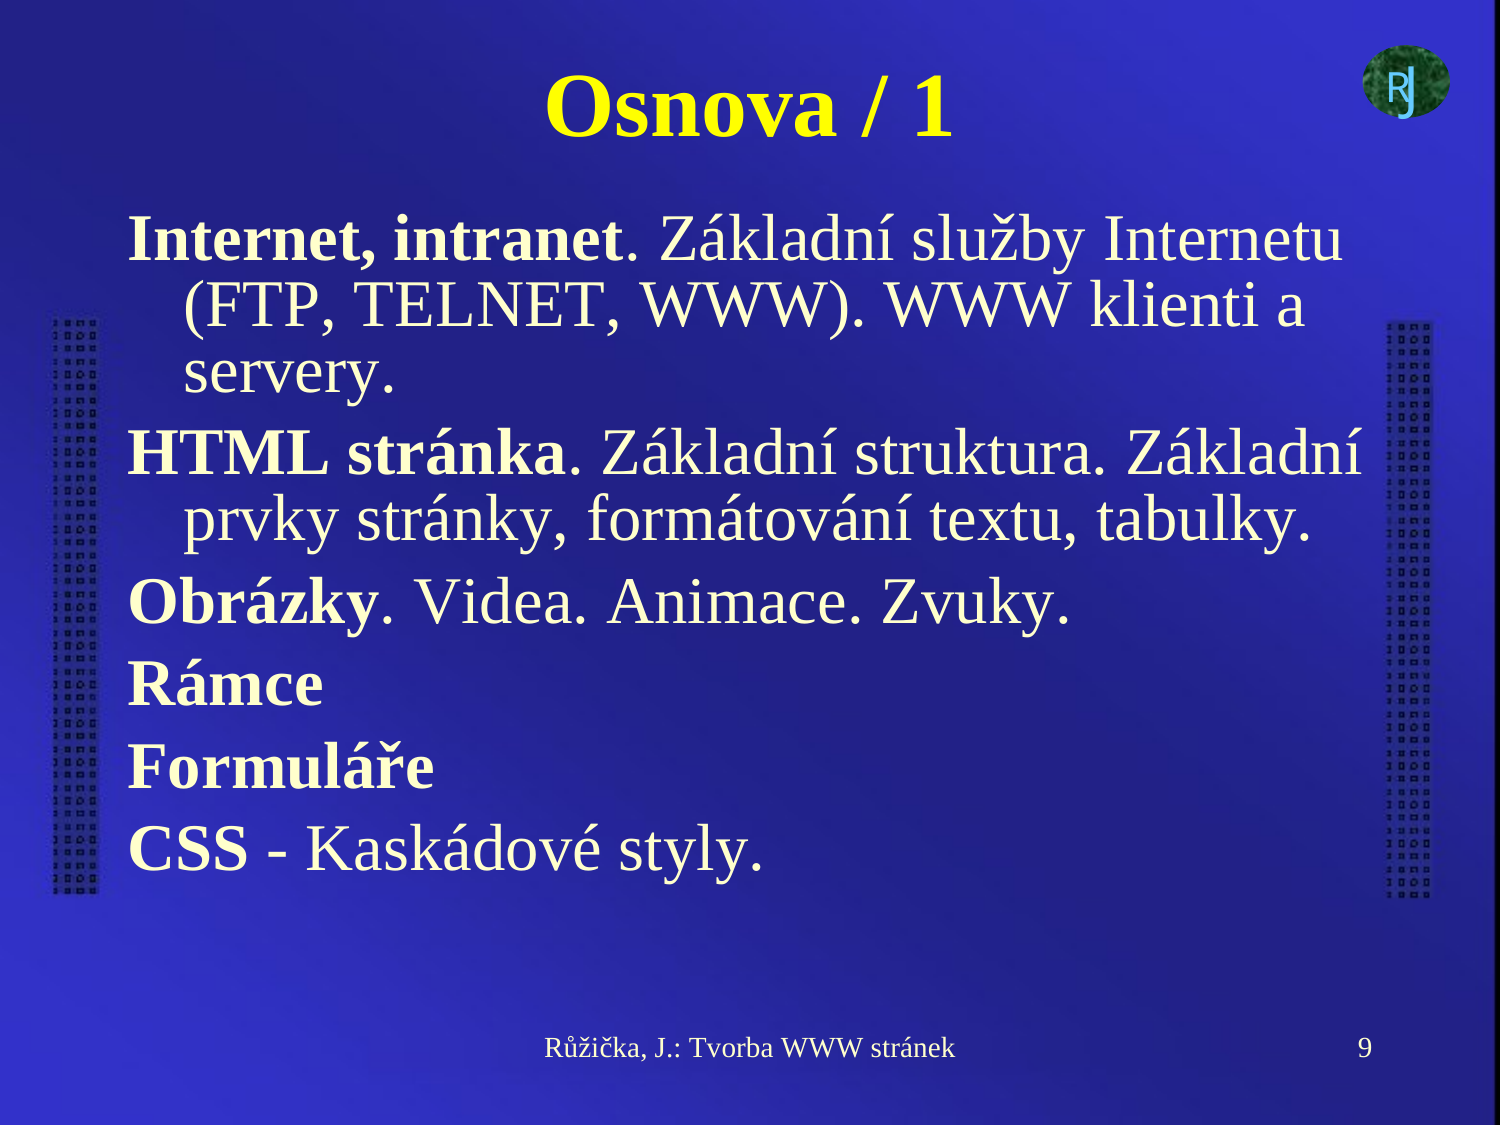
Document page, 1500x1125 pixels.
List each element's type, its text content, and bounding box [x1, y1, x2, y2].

text_box [1362, 61, 1370, 102]
text_box J [1388, 39, 1451, 128]
picture [0, 0, 1500, 1125]
list Internet, intranet. Základní služby Internetu (FTP, TELNET, WWW). WWW klienti a servery. HTML stránka. Základní struktura. Základní prvky stránky, formátování textu, tabulky. Obrázky. Videa. Animace. Zvuky. Rámce Formuláře CSS - Kaskádové styly. [112, 200, 1388, 1125]
title Osnova / 1 [112, 12, 1388, 200]
text_box R [1370, 50, 1433, 116]
